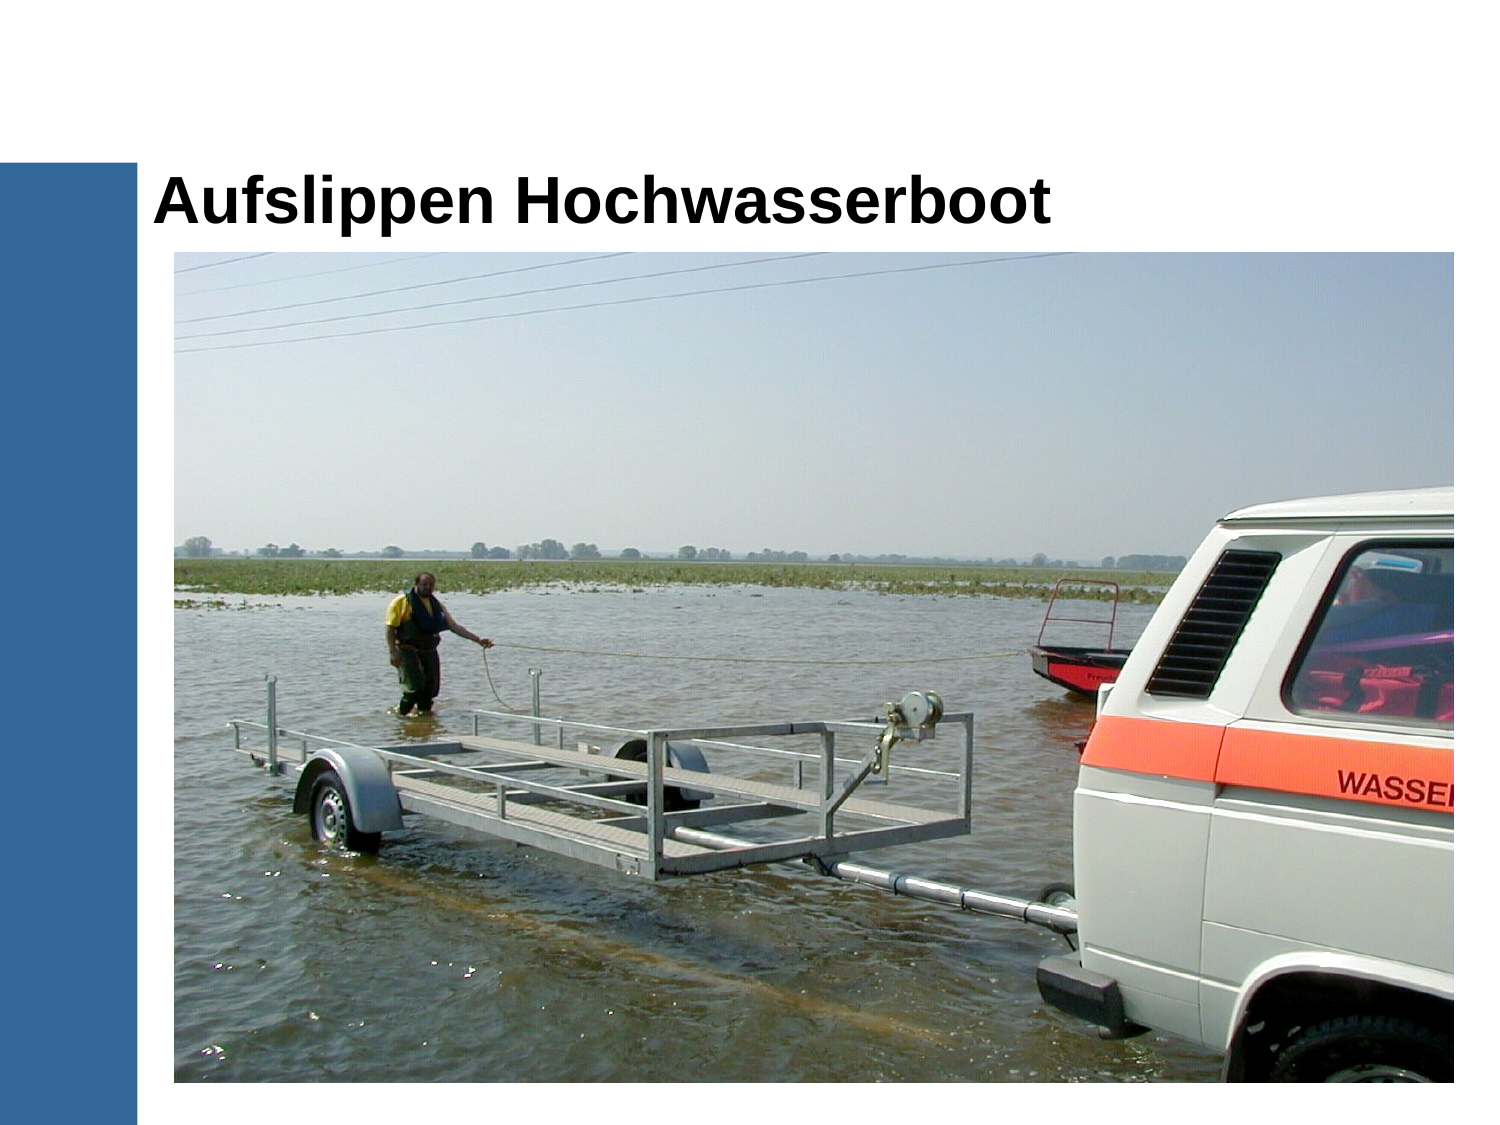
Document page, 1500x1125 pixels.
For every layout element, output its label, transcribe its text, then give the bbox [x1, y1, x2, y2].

title Aufslippen Hochwasserboot [152, 109, 1425, 295]
picture [174, 252, 1454, 1084]
